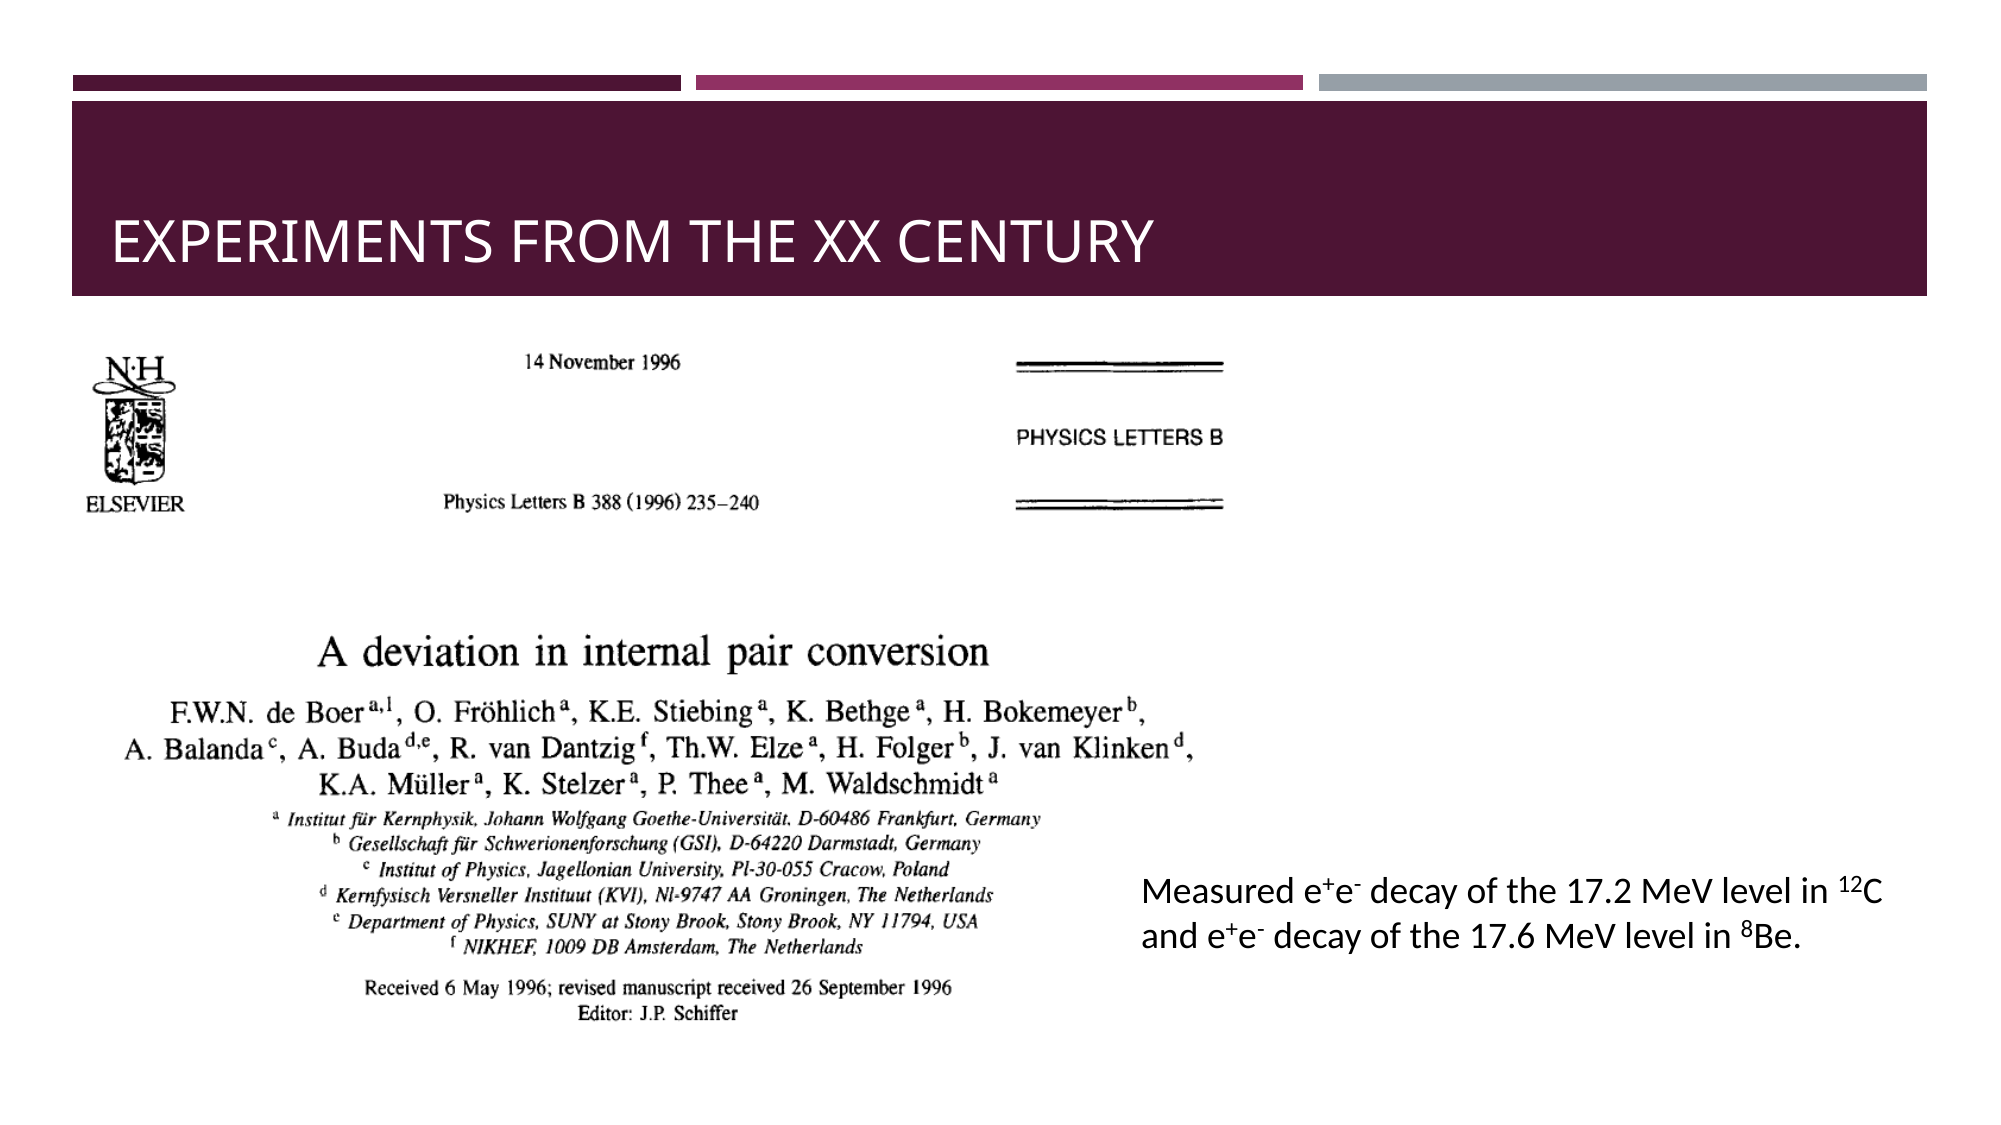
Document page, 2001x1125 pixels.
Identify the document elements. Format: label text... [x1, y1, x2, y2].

text_box Measured e+e- decay of the 17.2 MeV level in 12C and e+e- decay of the 17.6 MeV level in 8Be. [1126, 858, 1941, 963]
title Experiments from the XX century [95, 115, 1905, 282]
picture [33, 325, 1256, 1038]
